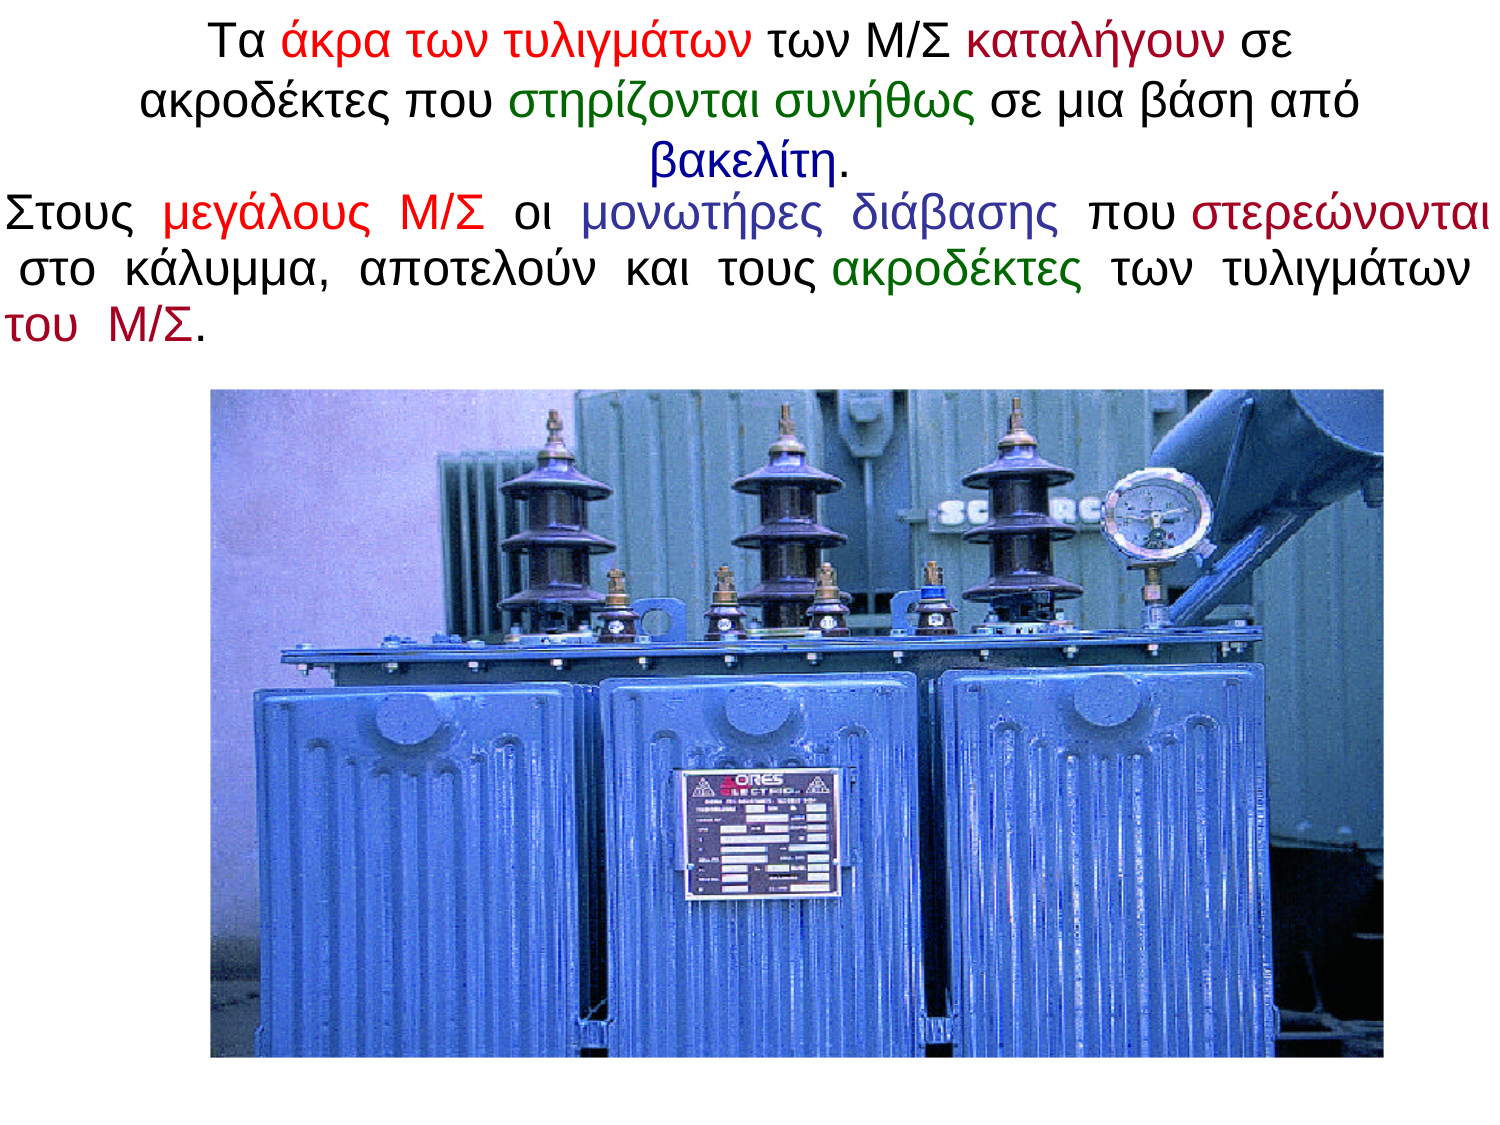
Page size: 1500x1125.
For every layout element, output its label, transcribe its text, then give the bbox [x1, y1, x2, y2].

title Τα άκρα των τυλιγμάτων των Μ/Σ καταλήγουν σε ακροδέκτες που στηρίζονται συνήθως σε μια βάση από βακελίτη. [75, 0, 1426, 173]
picture [206, 383, 1387, 1063]
text_box Στους μεγάλους Μ/Σ οι μονωτήρες διάβασης που στερεώνονται στο κάλυμμα, αποτελούν και τους ακροδέκτες των τυλιγμάτων του Μ/Σ. [0, 177, 1500, 360]
